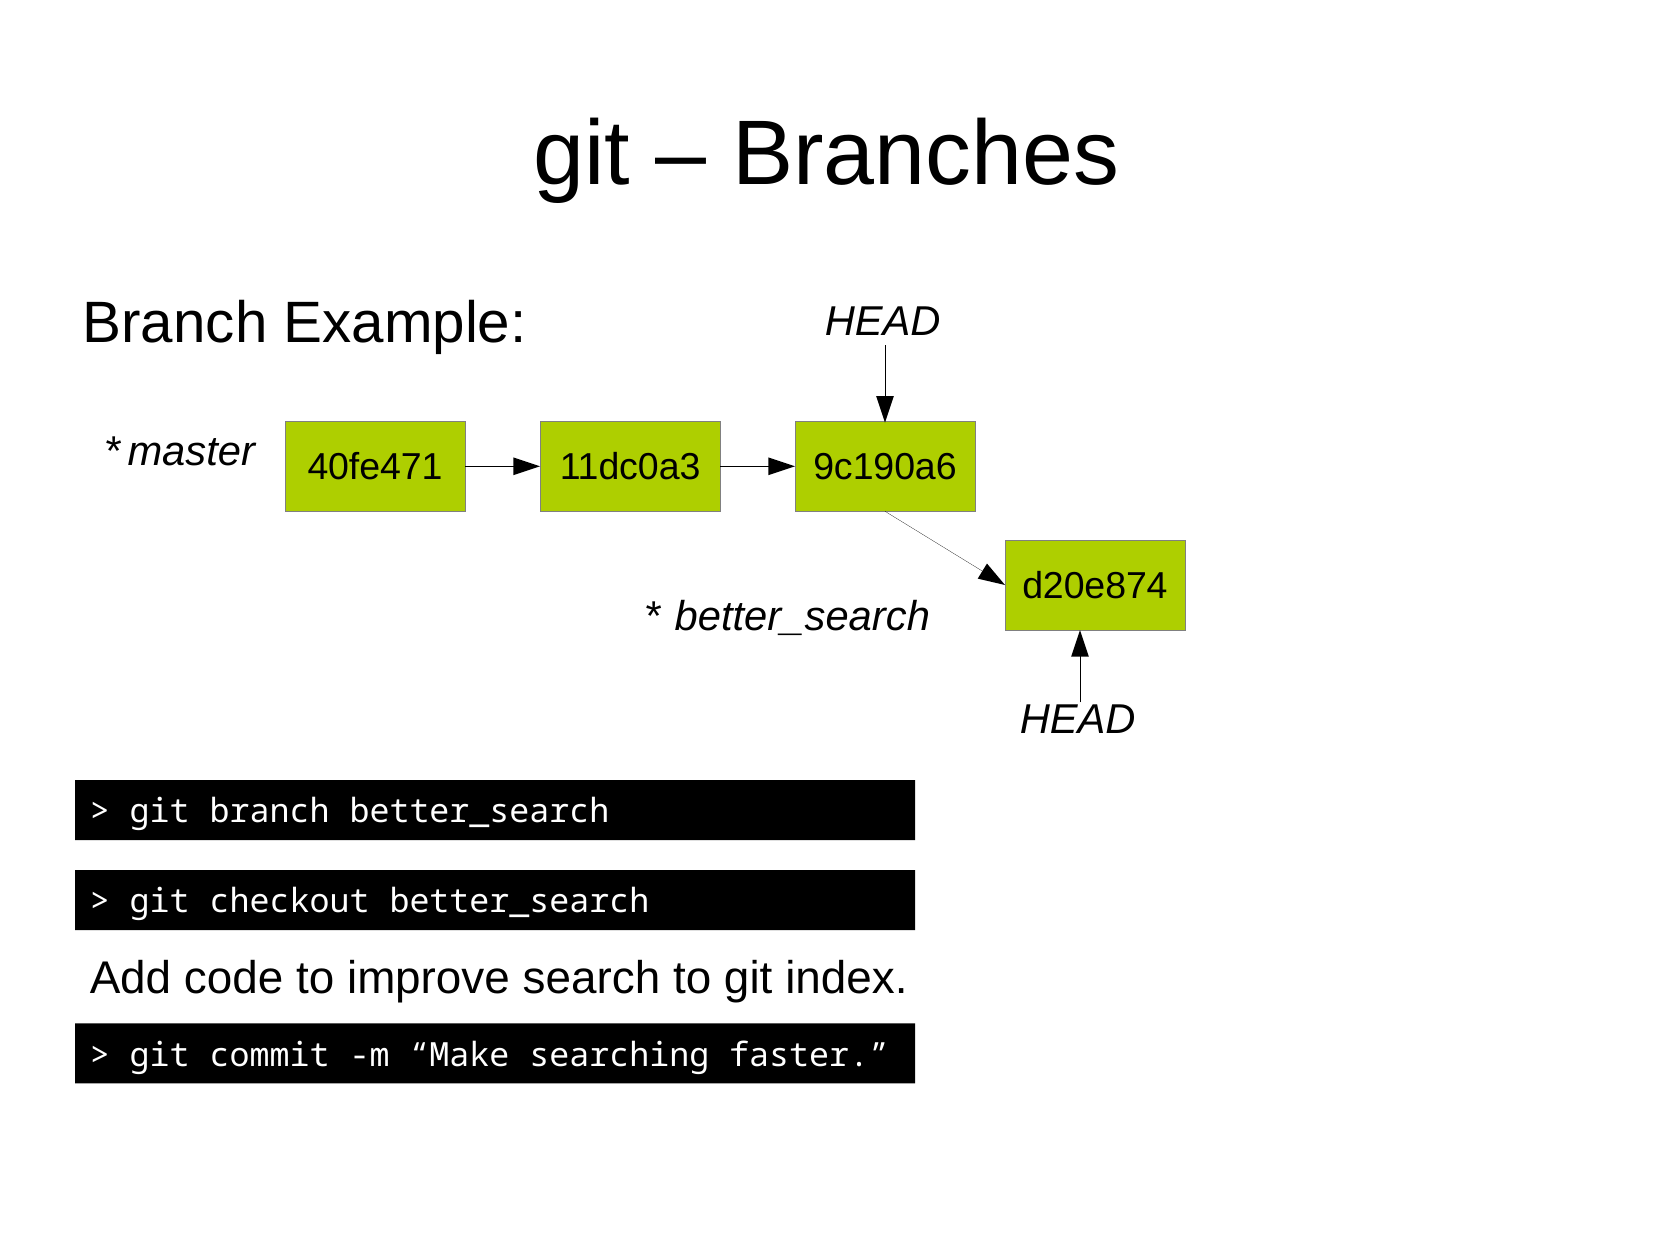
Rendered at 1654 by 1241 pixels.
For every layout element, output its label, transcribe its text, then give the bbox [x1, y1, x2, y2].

text_box * [75, 420, 136, 482]
text_box > git commit -m “Make searching faster.” [75, 1023, 916, 1081]
text_box HEAD [1005, 688, 1186, 751]
text_box master [136, 420, 271, 482]
list Branch Example: [82, 290, 751, 376]
text_box > git branch better_search [75, 780, 916, 837]
text_box better_search [676, 585, 946, 647]
title git – Branches [82, 49, 1571, 257]
text_box 9c190a6 [795, 421, 976, 512]
text_box d20e874 [1005, 540, 1186, 631]
text_box 40fe471 [285, 421, 466, 512]
text_box HEAD [810, 290, 991, 352]
text_box 11dc0a3 [540, 421, 721, 512]
text_box * [615, 585, 676, 647]
text_box Add code to improve search to git index. [75, 945, 976, 1012]
text_box > git checkout better_search [75, 870, 916, 927]
